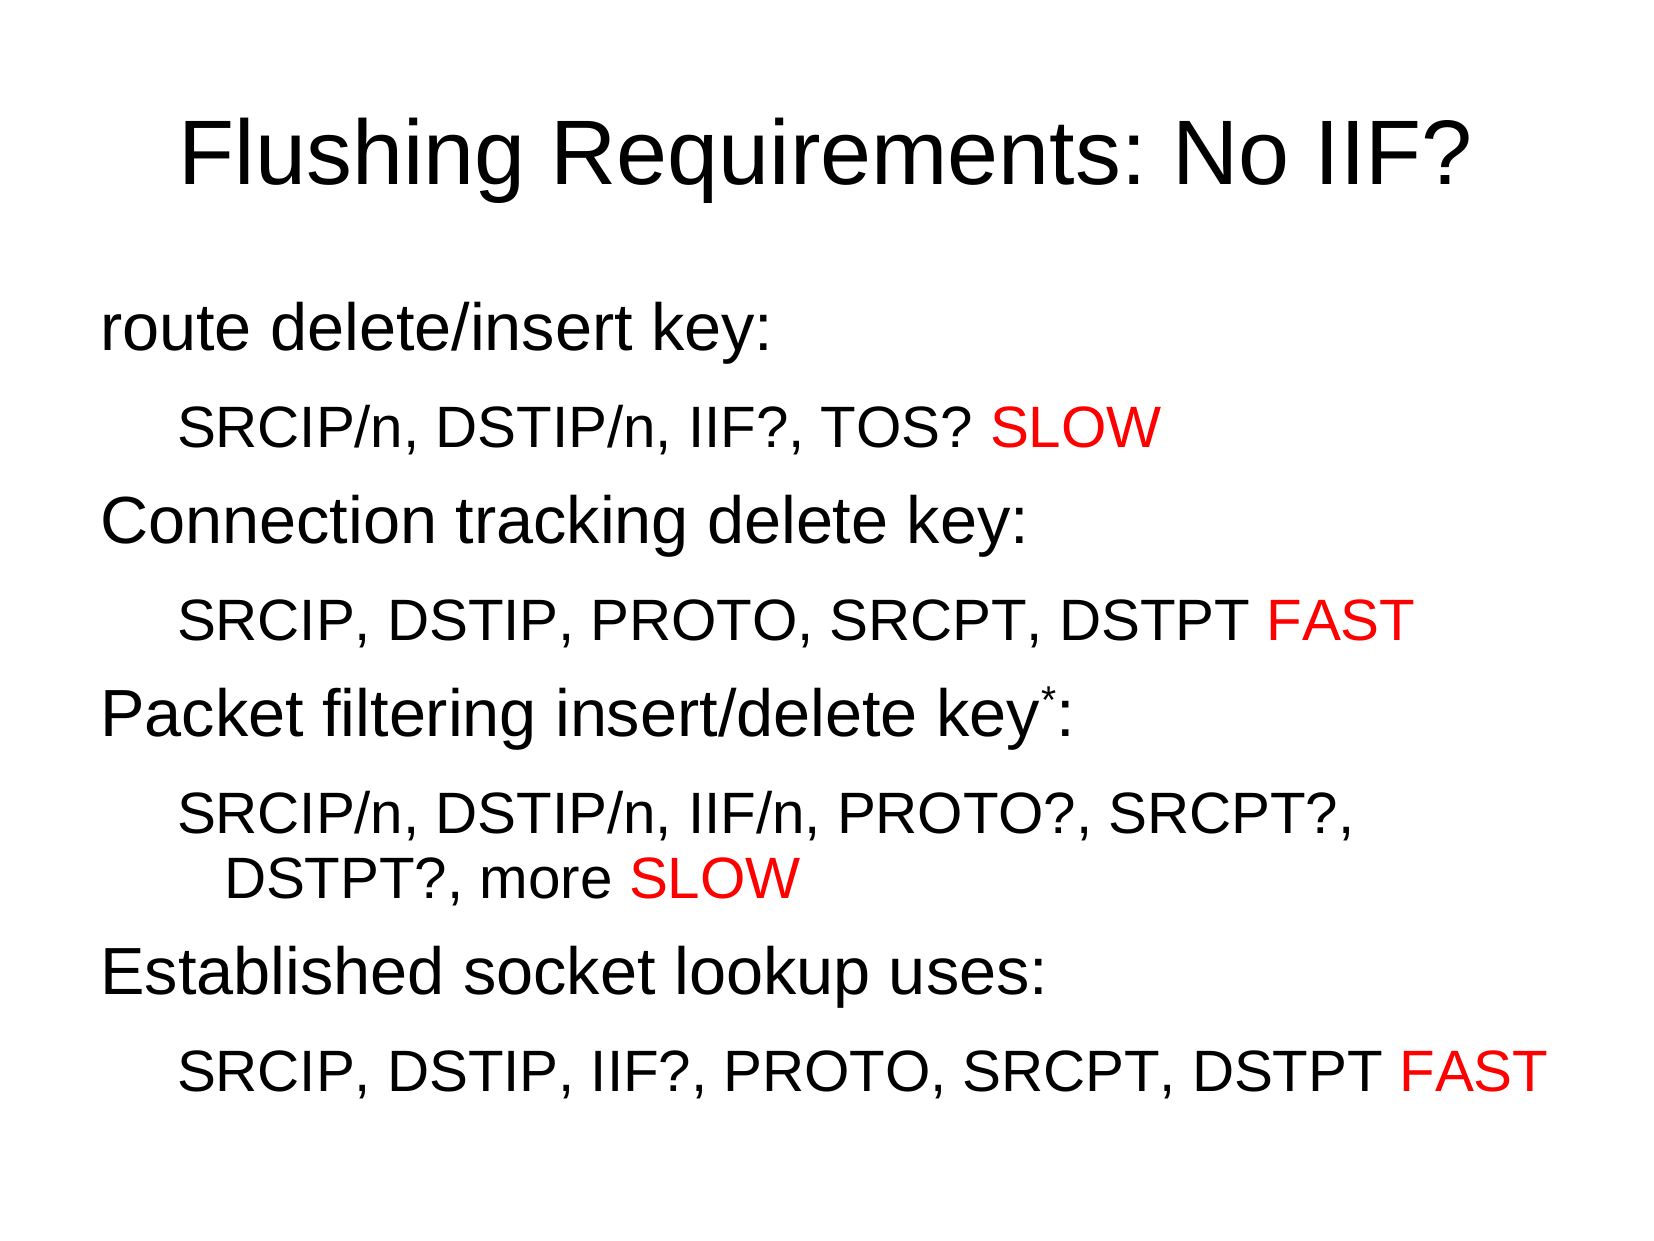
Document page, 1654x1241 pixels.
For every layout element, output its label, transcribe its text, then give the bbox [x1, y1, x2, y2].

title Flushing Requirements: No IIF? [82, 49, 1571, 257]
list route delete/insert key: SRCIP/n, DSTIP/n, IIF?, TOS? SLOW Connection tracking delete key: SRCIP, DSTIP, PROTO, SRCPT, DSTPT FAST Packet filtering insert/delete key*: SRCIP/n, DSTIP/n, IIF/n, PROTO?, SRCPT?, DSTPT?, more SLOW Established socket lookup uses: SRCIP, DSTIP, IIF?, PROTO, SRCPT, DSTPT FAST [82, 290, 1571, 1171]
